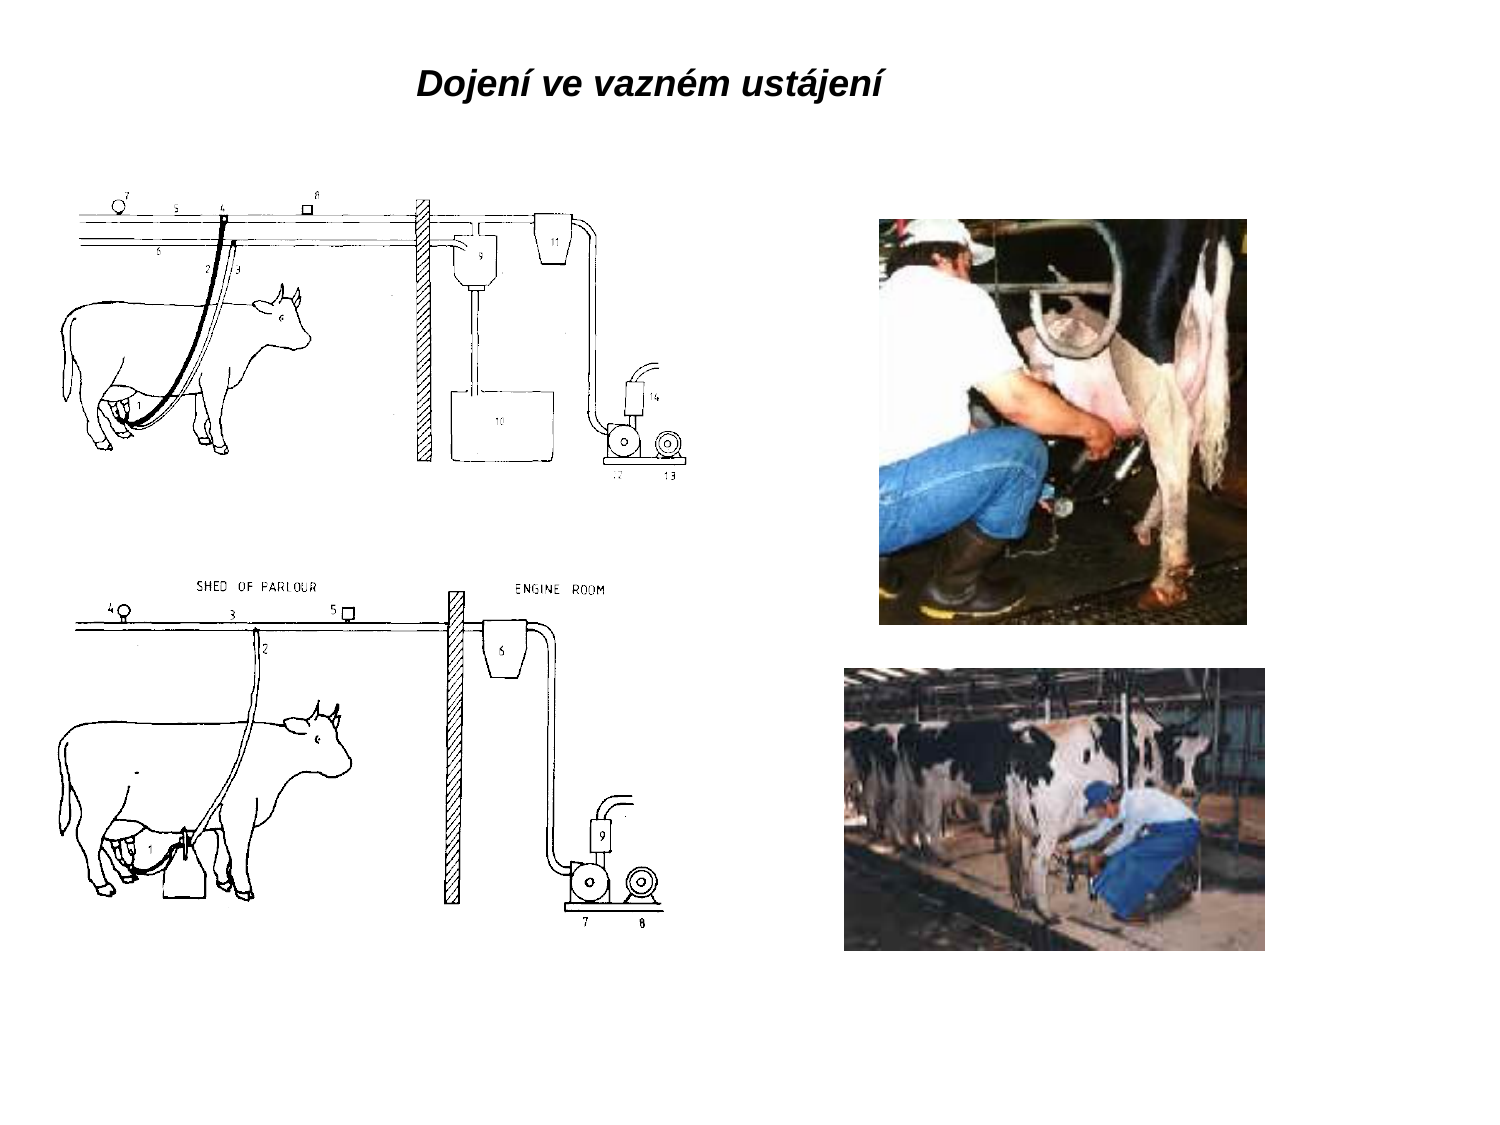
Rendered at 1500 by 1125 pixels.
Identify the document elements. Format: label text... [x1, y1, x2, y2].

picture [53, 184, 693, 509]
picture [879, 219, 1247, 625]
picture [53, 574, 670, 953]
picture [844, 668, 1265, 951]
text_box Dojení ve vazném ustájení [242, 54, 1058, 113]
